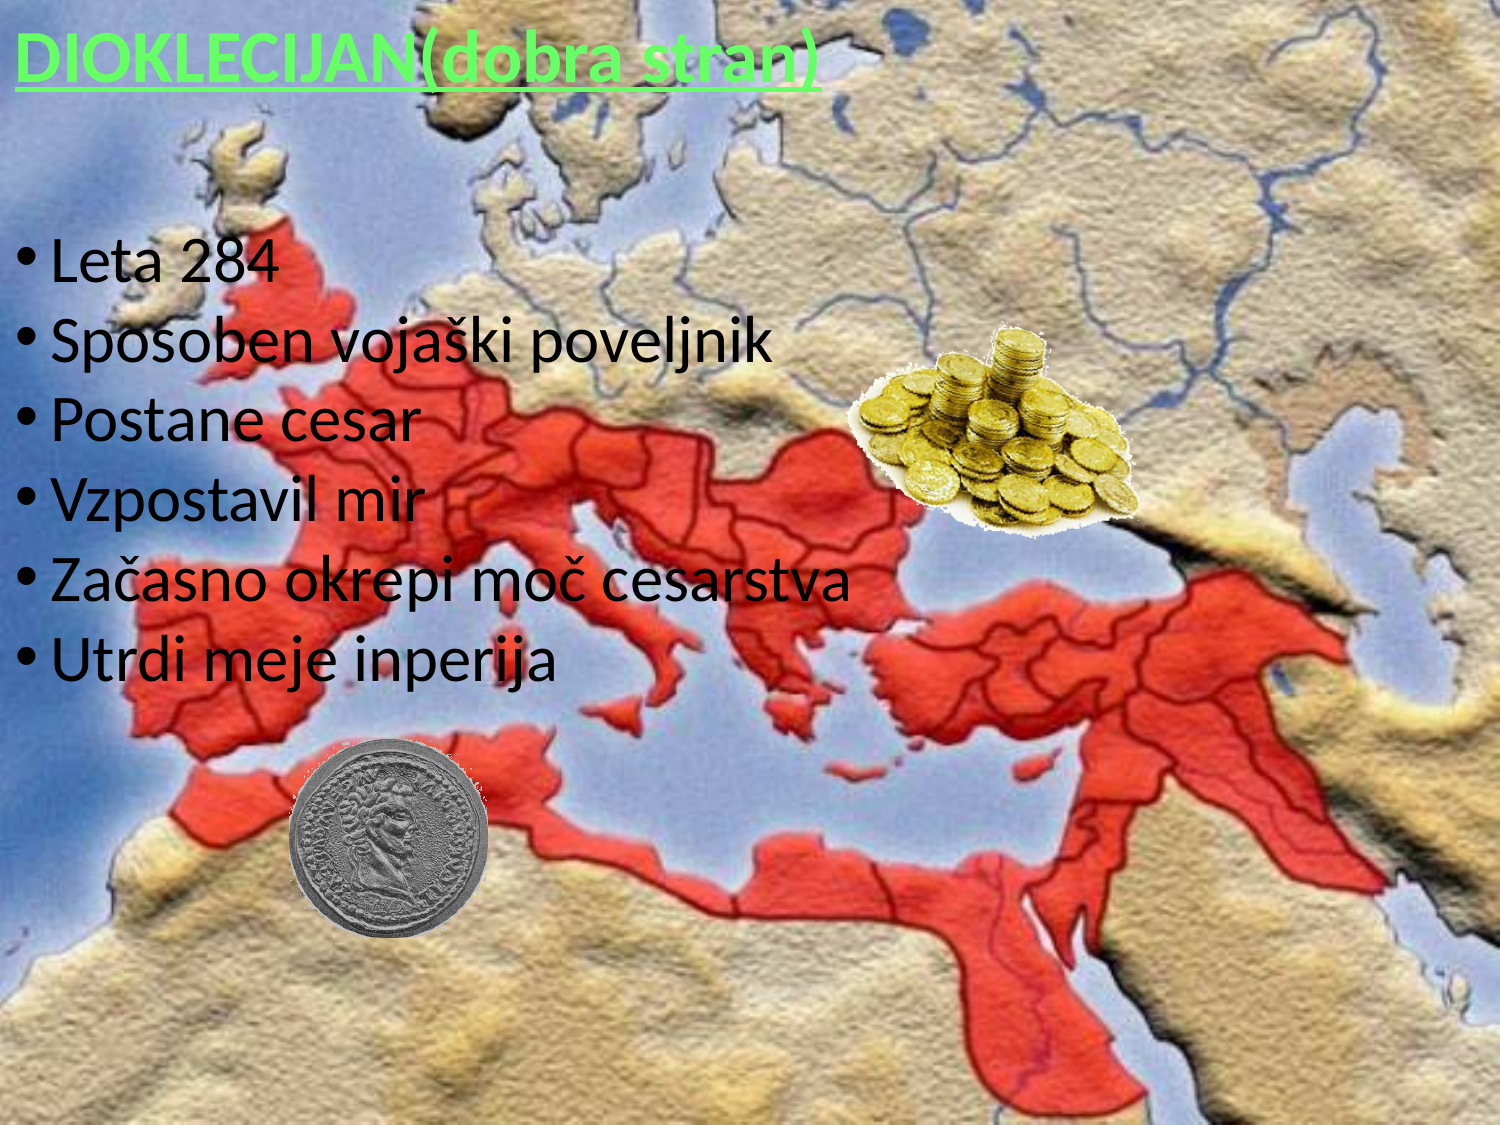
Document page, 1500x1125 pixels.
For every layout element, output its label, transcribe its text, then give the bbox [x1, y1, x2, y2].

picture [289, 739, 488, 938]
picture [0, 0, 1500, 1125]
text_box Leta 284 Sposoben vojaški poveljnik Postane cesar Vzpostavil mir Začasno okrepi moč cesarstva Utrdi meje inperija [0, 207, 1128, 1023]
text_box DIOKLECIJAN(dobra stran) [0, 0, 987, 105]
